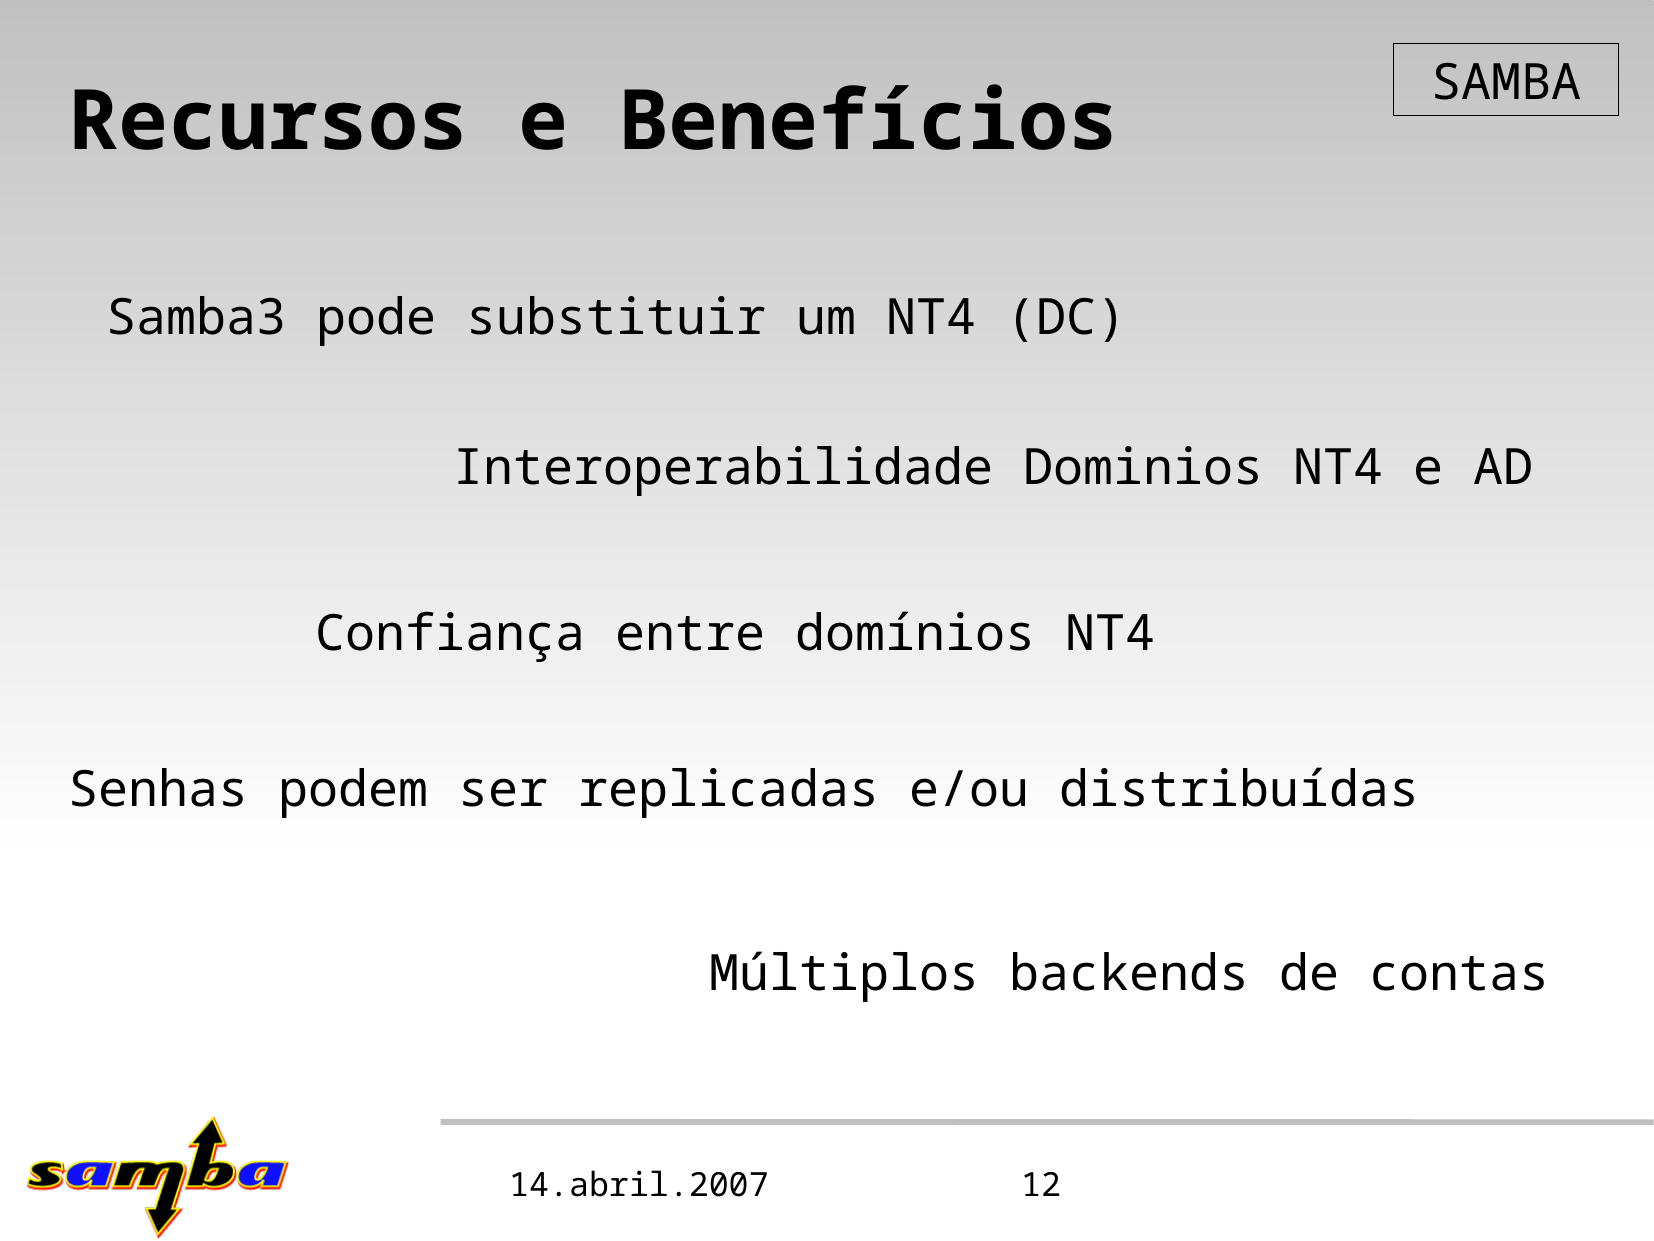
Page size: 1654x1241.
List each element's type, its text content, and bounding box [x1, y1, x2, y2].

picture [26, 1116, 290, 1241]
text_box SAMBA [1393, 43, 1619, 116]
text_box Confiança entre domínios NT4 [315, 596, 1156, 659]
text_box Recursos e Benefícios [68, 60, 1181, 164]
text_box Múltiplos backends de contas [709, 937, 1550, 1000]
text_box Interoperabilidade Dominios NT4 e AD [453, 431, 1534, 493]
text_box Samba3 pode substituir um NT4 (DC) [106, 281, 1127, 344]
text_box Senhas podem ser replicadas e/ou distribuídas [68, 753, 1419, 815]
